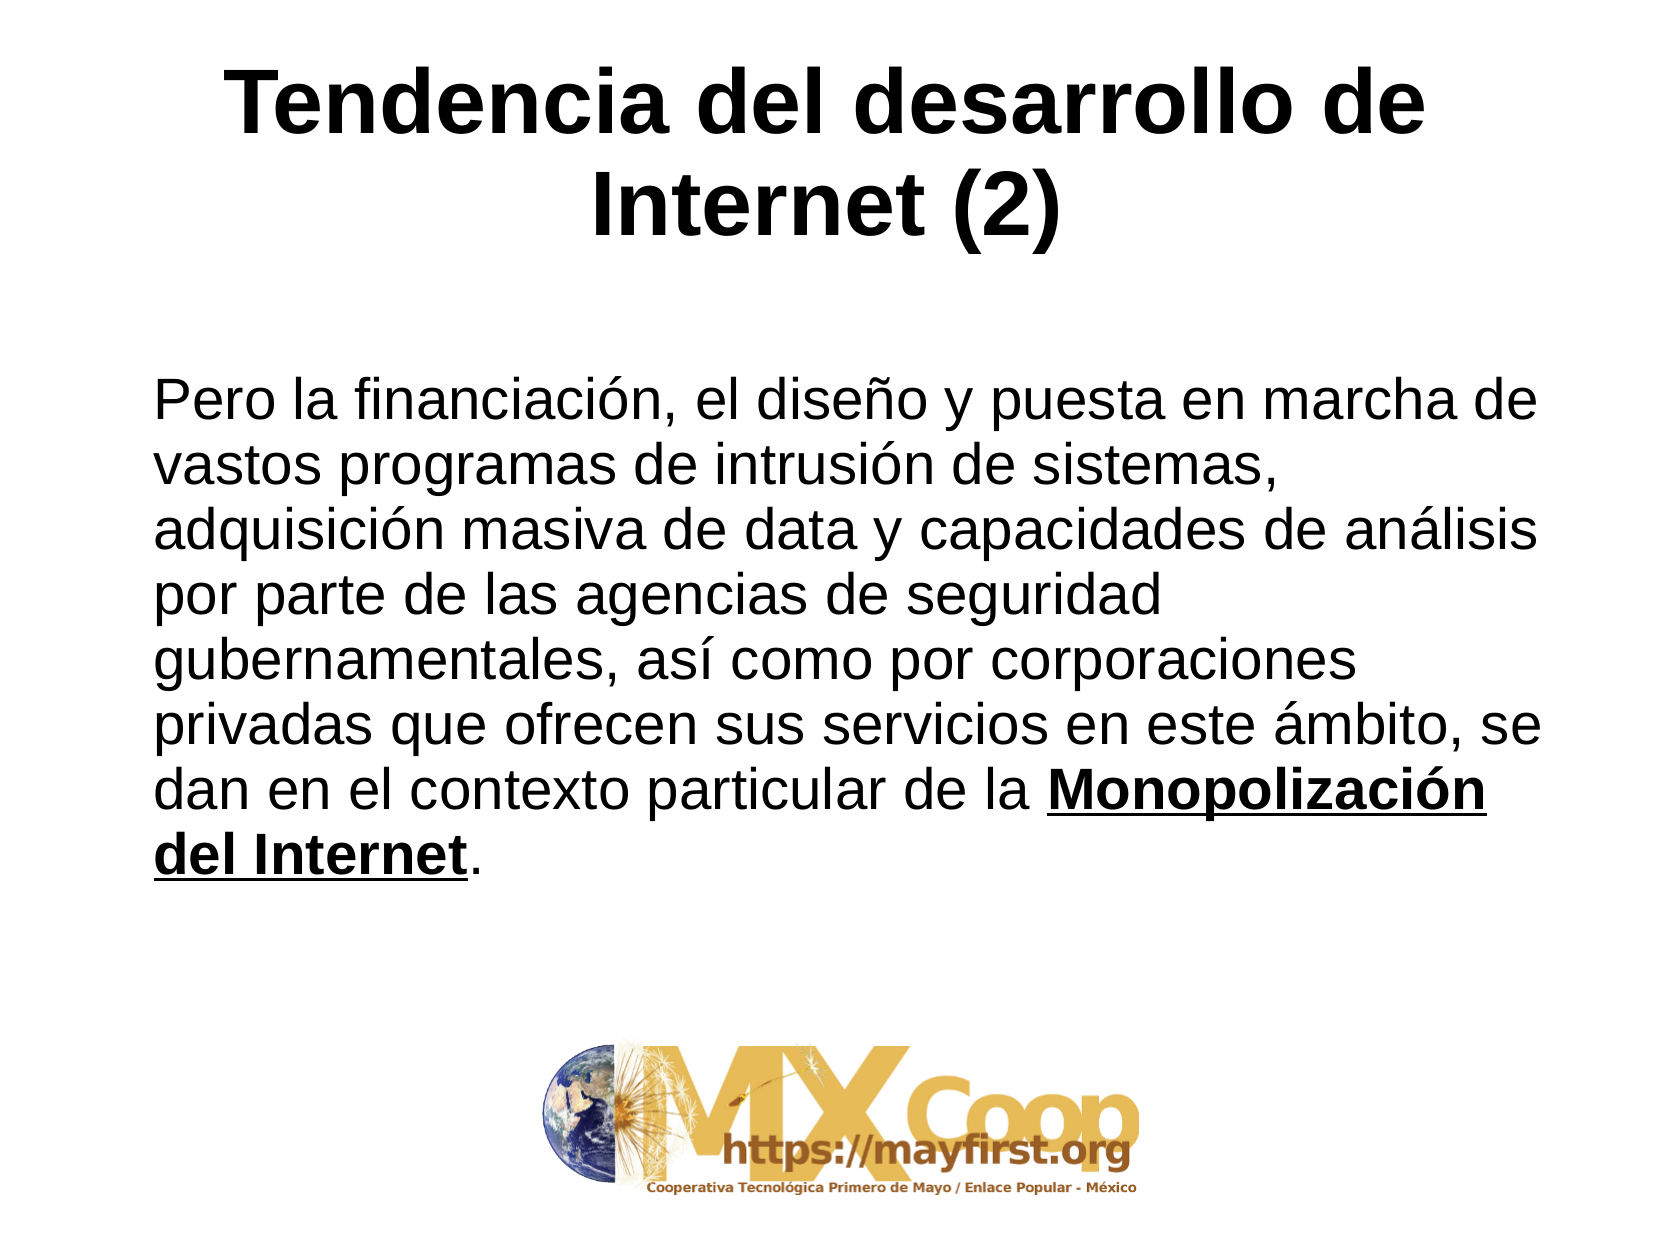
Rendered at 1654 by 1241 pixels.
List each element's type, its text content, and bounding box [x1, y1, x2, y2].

picture [538, 1034, 1139, 1195]
title Tendencia del desarrollo de Internet (2) [82, 49, 1571, 257]
list Pero la financiación, el diseño y puesta en marcha de vastos programas de intrusión de sistemas, adquisición masiva de data y capacidades de análisis por parte de las agencias de seguridad gubernamentales, así como por corporaciones privadas que ofrecen sus servicios en este ámbito, se dan en el contexto particular de la Monopolización del Internet. [82, 366, 1571, 950]
